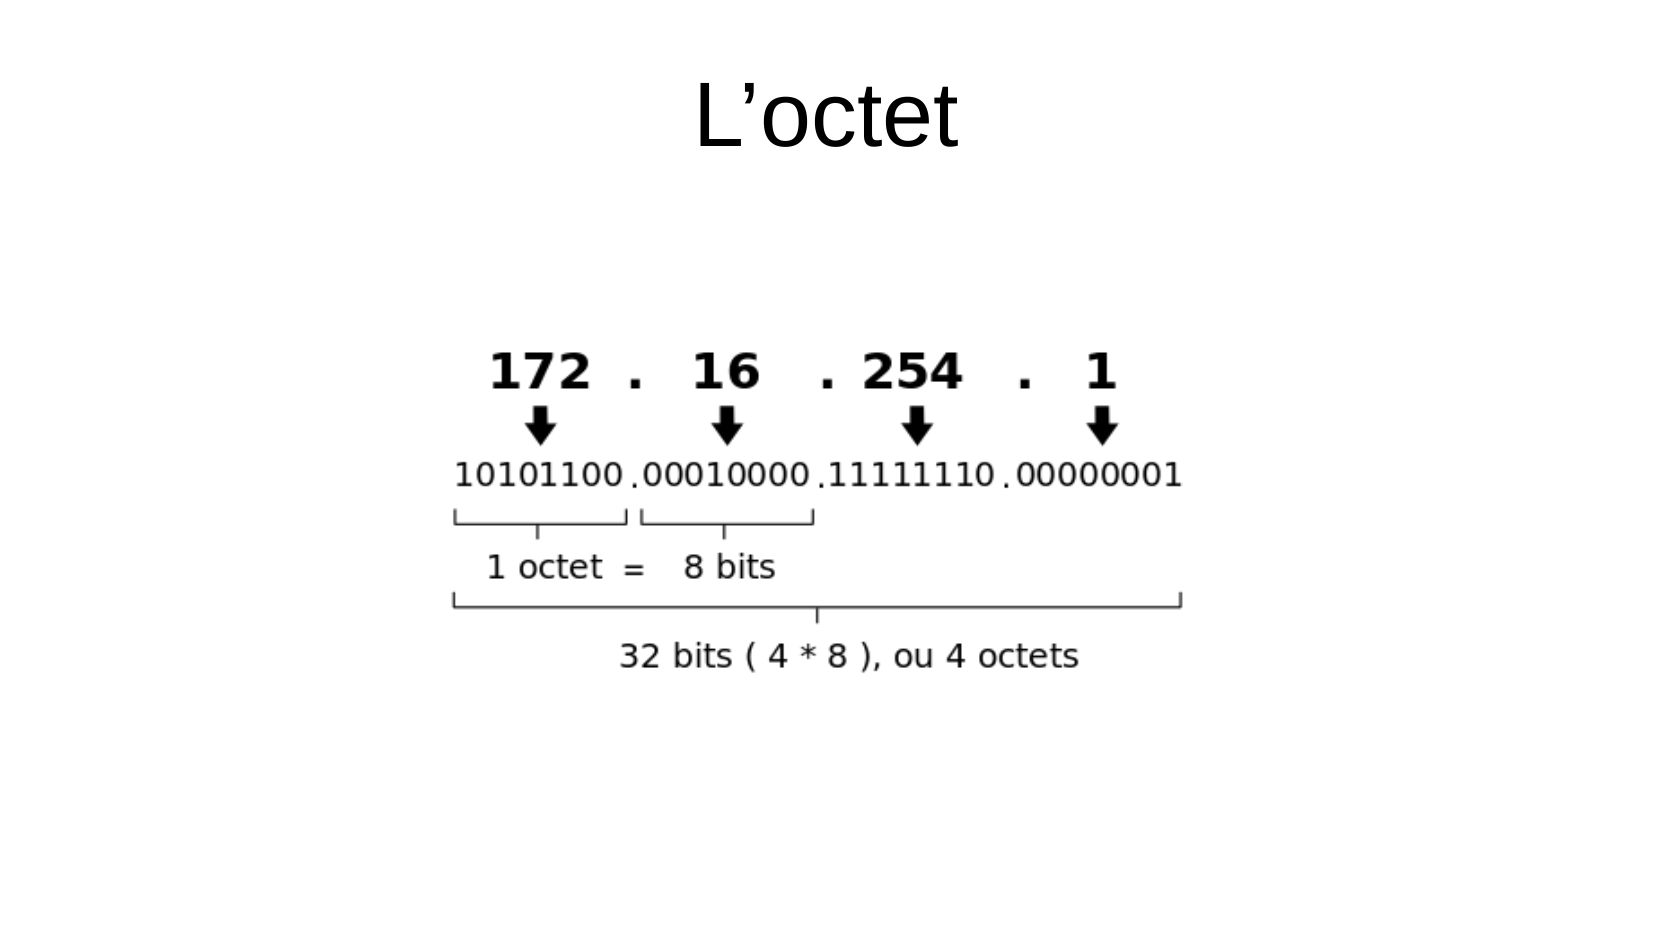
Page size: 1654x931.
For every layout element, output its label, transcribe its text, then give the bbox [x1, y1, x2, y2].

title L’octet [82, 37, 1571, 193]
picture [425, 318, 1215, 697]
